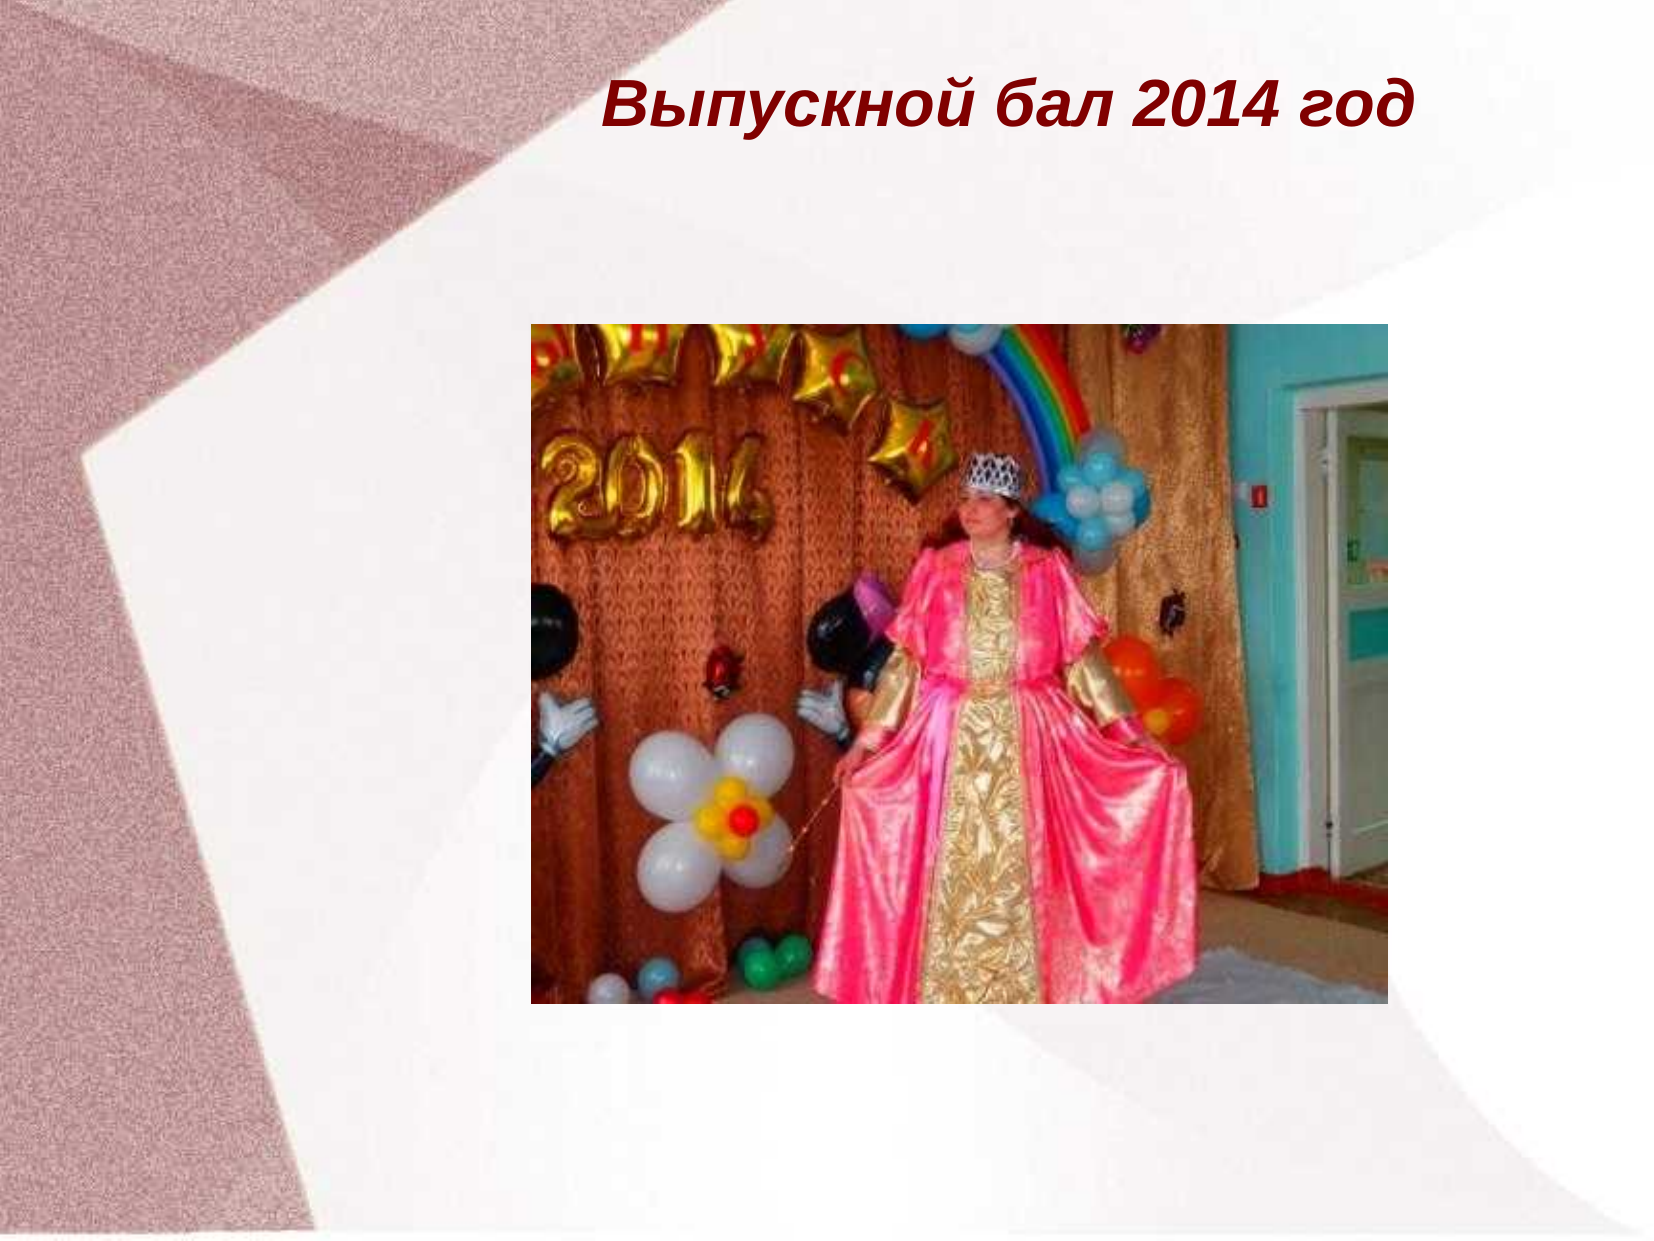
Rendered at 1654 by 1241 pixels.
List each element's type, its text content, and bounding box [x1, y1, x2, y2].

title Выпускной бал 2014 год [407, 0, 1418, 208]
picture [0, 0, 1654, 1241]
